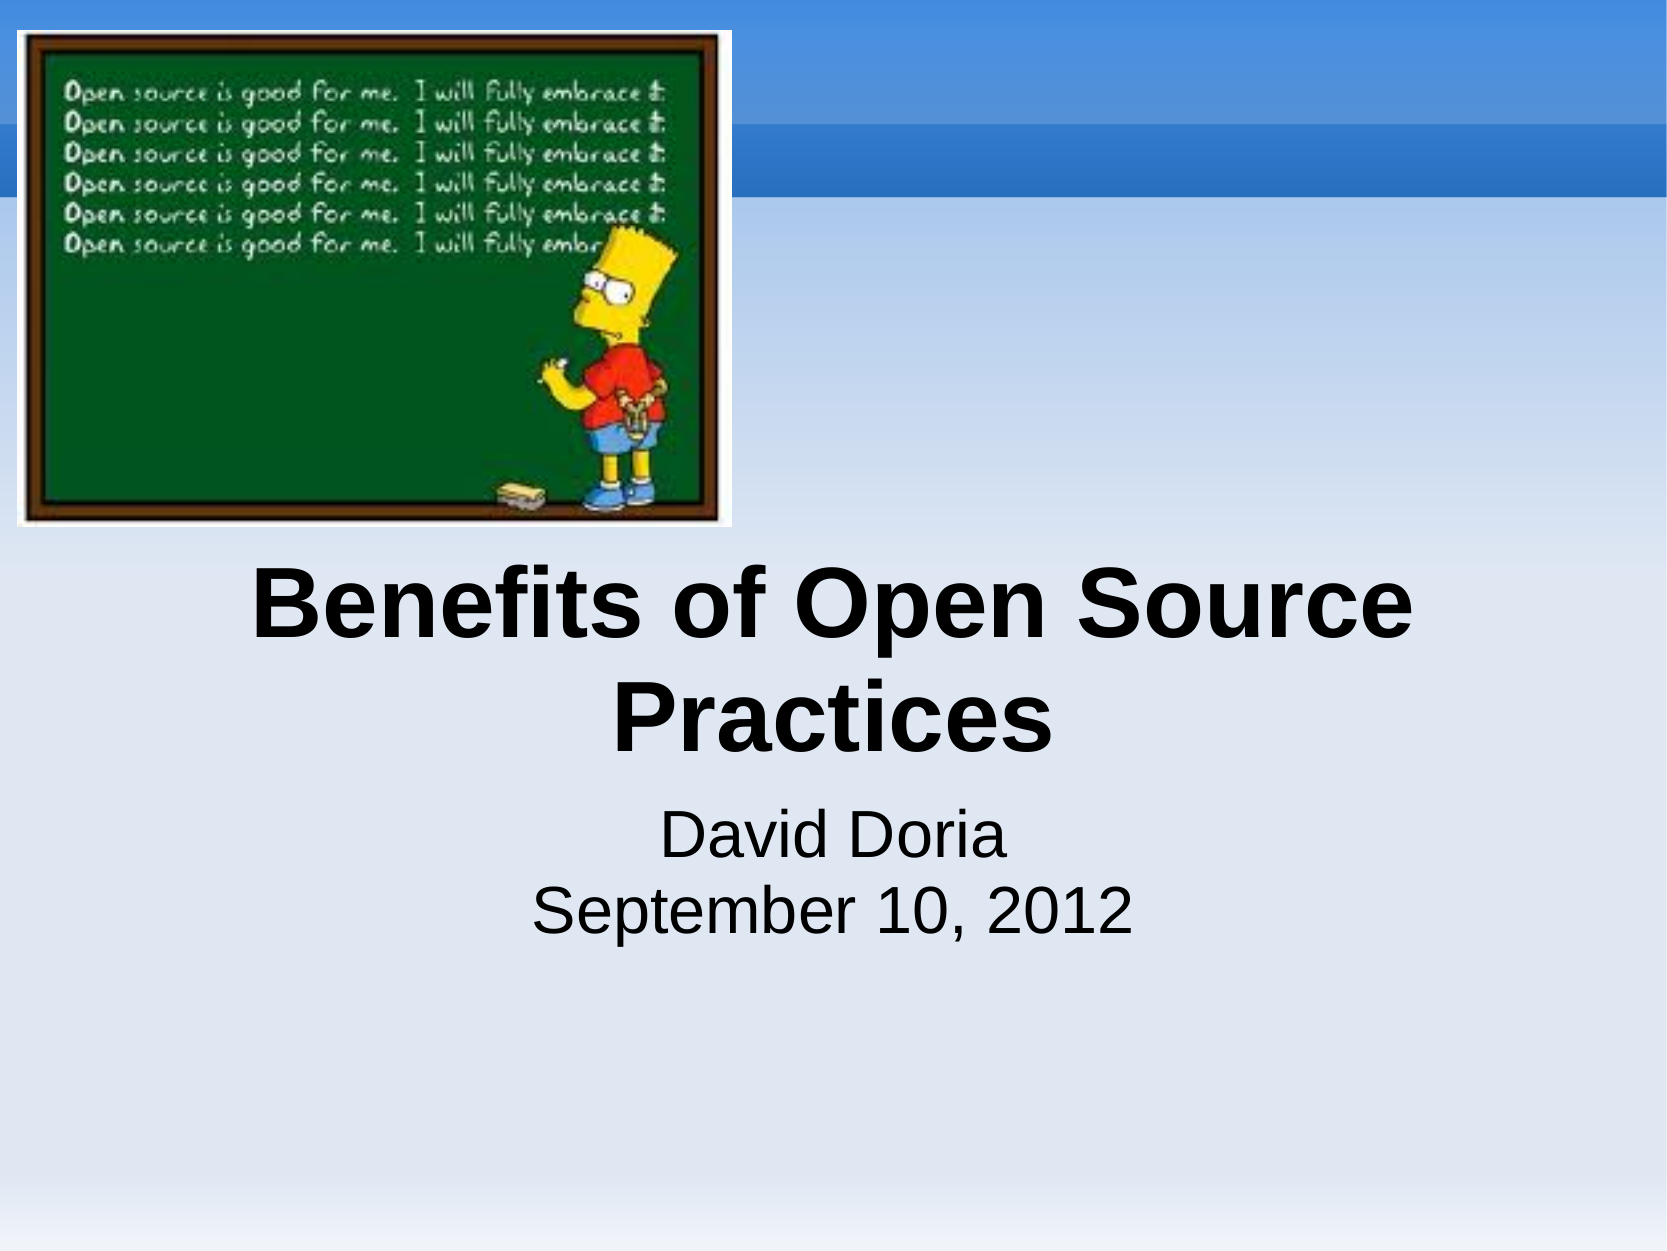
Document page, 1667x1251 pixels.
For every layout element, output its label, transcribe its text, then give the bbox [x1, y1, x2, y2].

picture [0, 0, 1667, 1251]
subtitle David Doria September 10, 2012 [290, 797, 1377, 950]
title Benefits of Open Source Practices [141, 546, 1526, 782]
